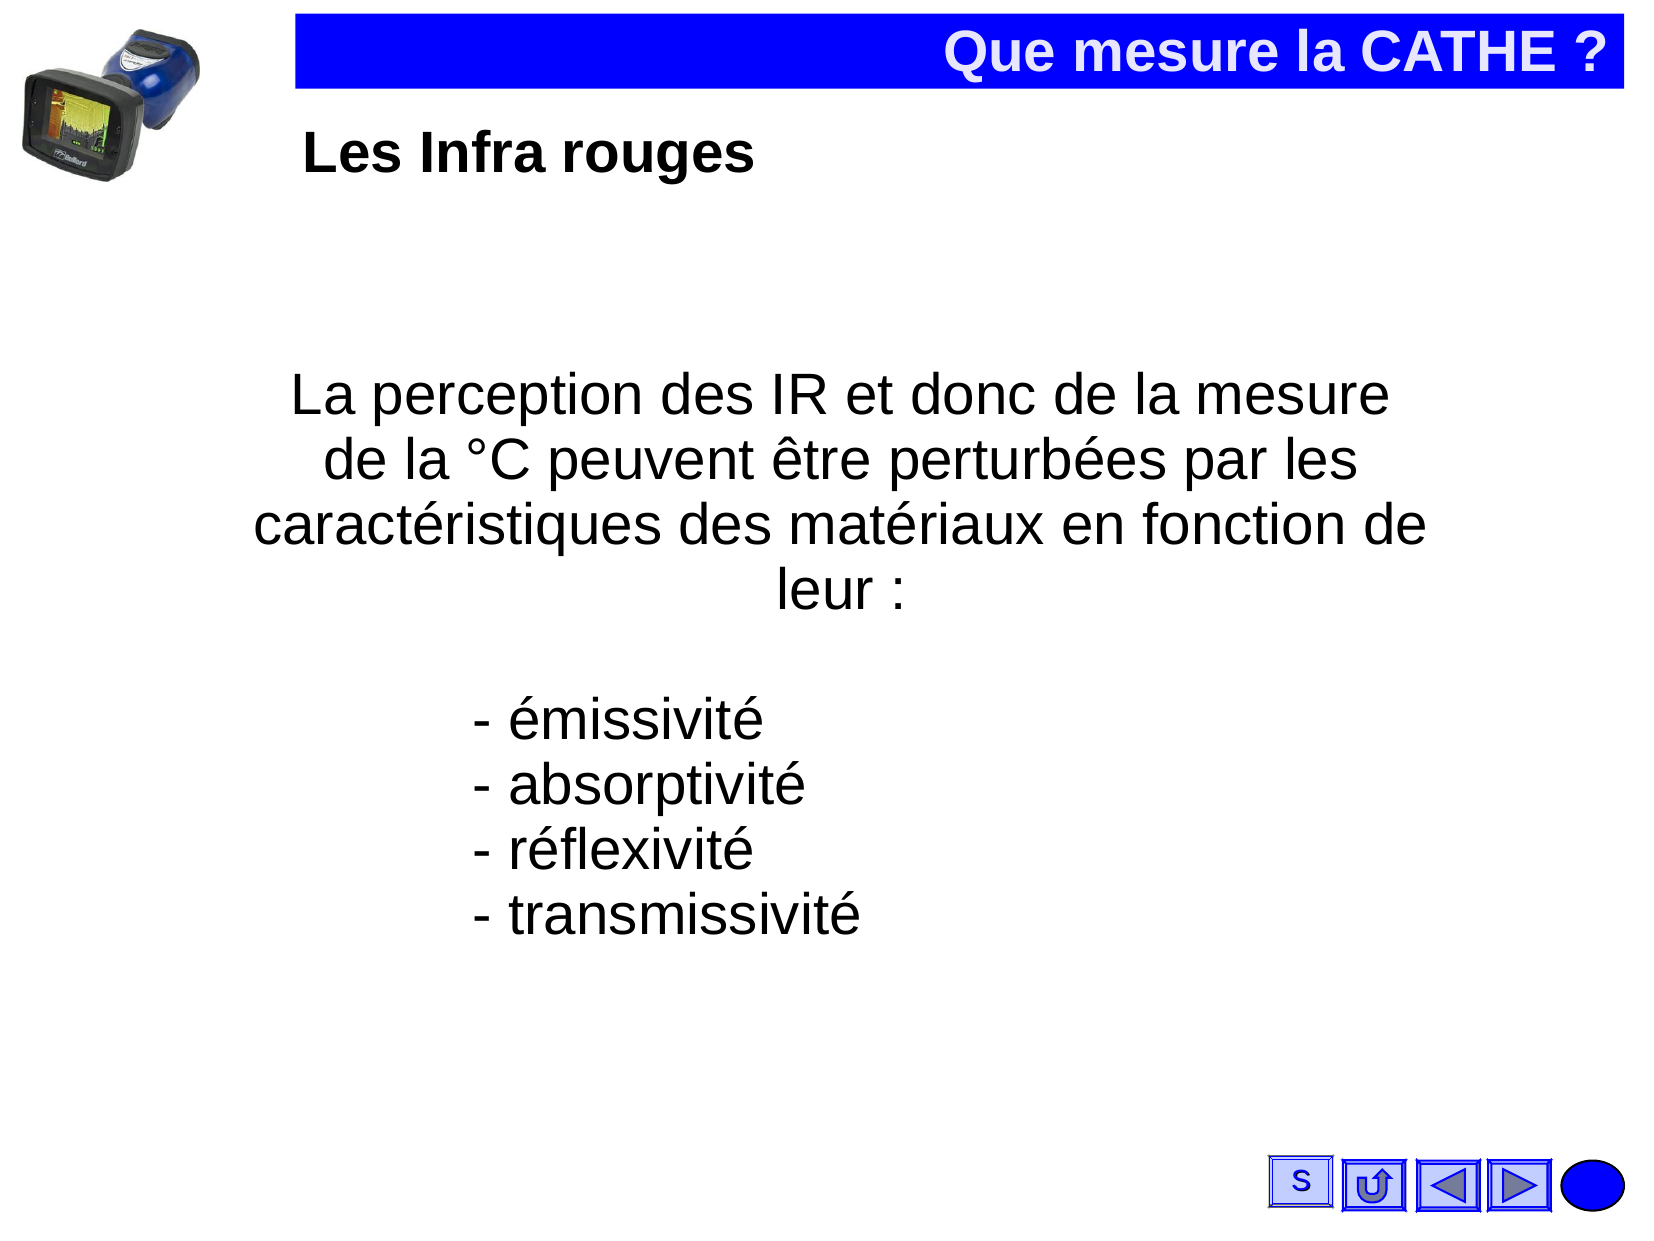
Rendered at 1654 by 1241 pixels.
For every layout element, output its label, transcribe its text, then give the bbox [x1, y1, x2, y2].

text_box [1561, 1160, 1625, 1211]
text_box La perception des IR et donc de la mesure de la °C peuvent être perturbées par les caractéristiques des matériaux en fonction de leur : - émissivité - absorptivité - réflexivité - transmissivité [236, 354, 1447, 953]
text_box Que mesure la CATHE ? [295, 13, 1625, 89]
picture [22, 29, 200, 182]
text_box Les Infra rouges [287, 112, 772, 193]
